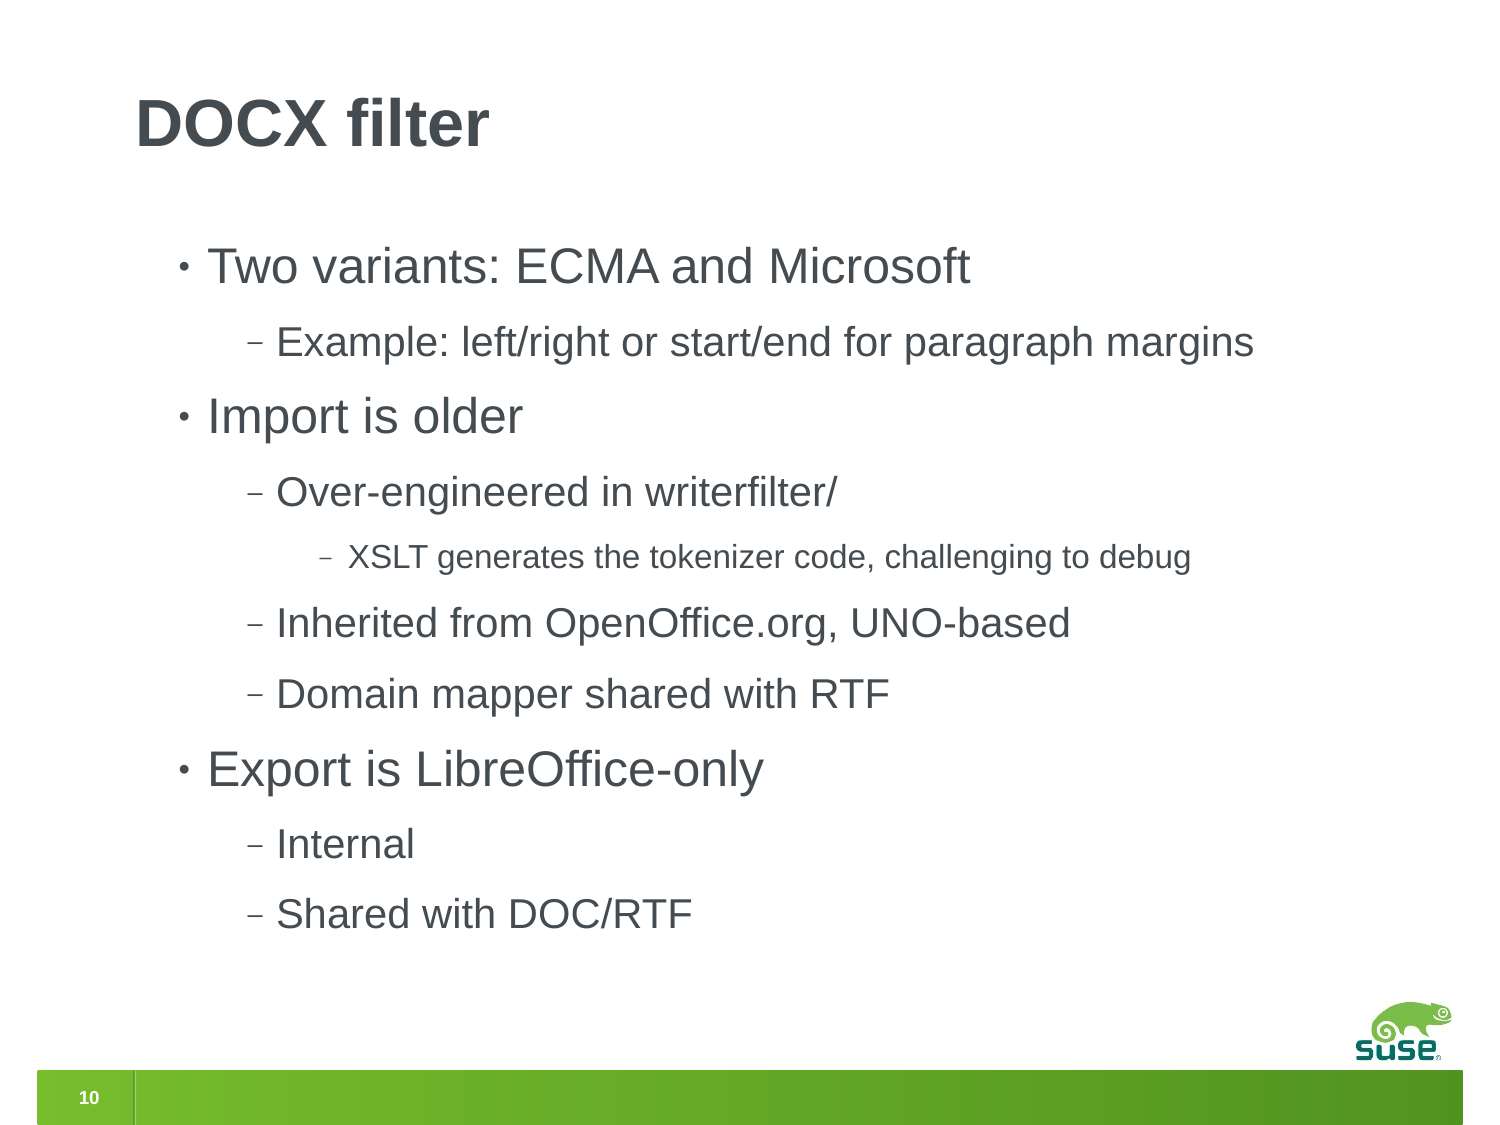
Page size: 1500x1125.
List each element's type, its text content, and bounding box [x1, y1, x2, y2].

picture [1355, 1001, 1452, 1061]
title DOCX filter [135, 29, 1372, 217]
list Two variants: ECMA and Microsoft Example: left/right or start/end for paragraph margins Import is older Over-engineered in writerfilter/ XSLT generates the tokenizer code, challenging to debug Inherited from OpenOffice.org, UNO-based Domain mapper shared with RTF Export is LibreOffice-only Internal Shared with DOC/RTF [135, 238, 1372, 982]
